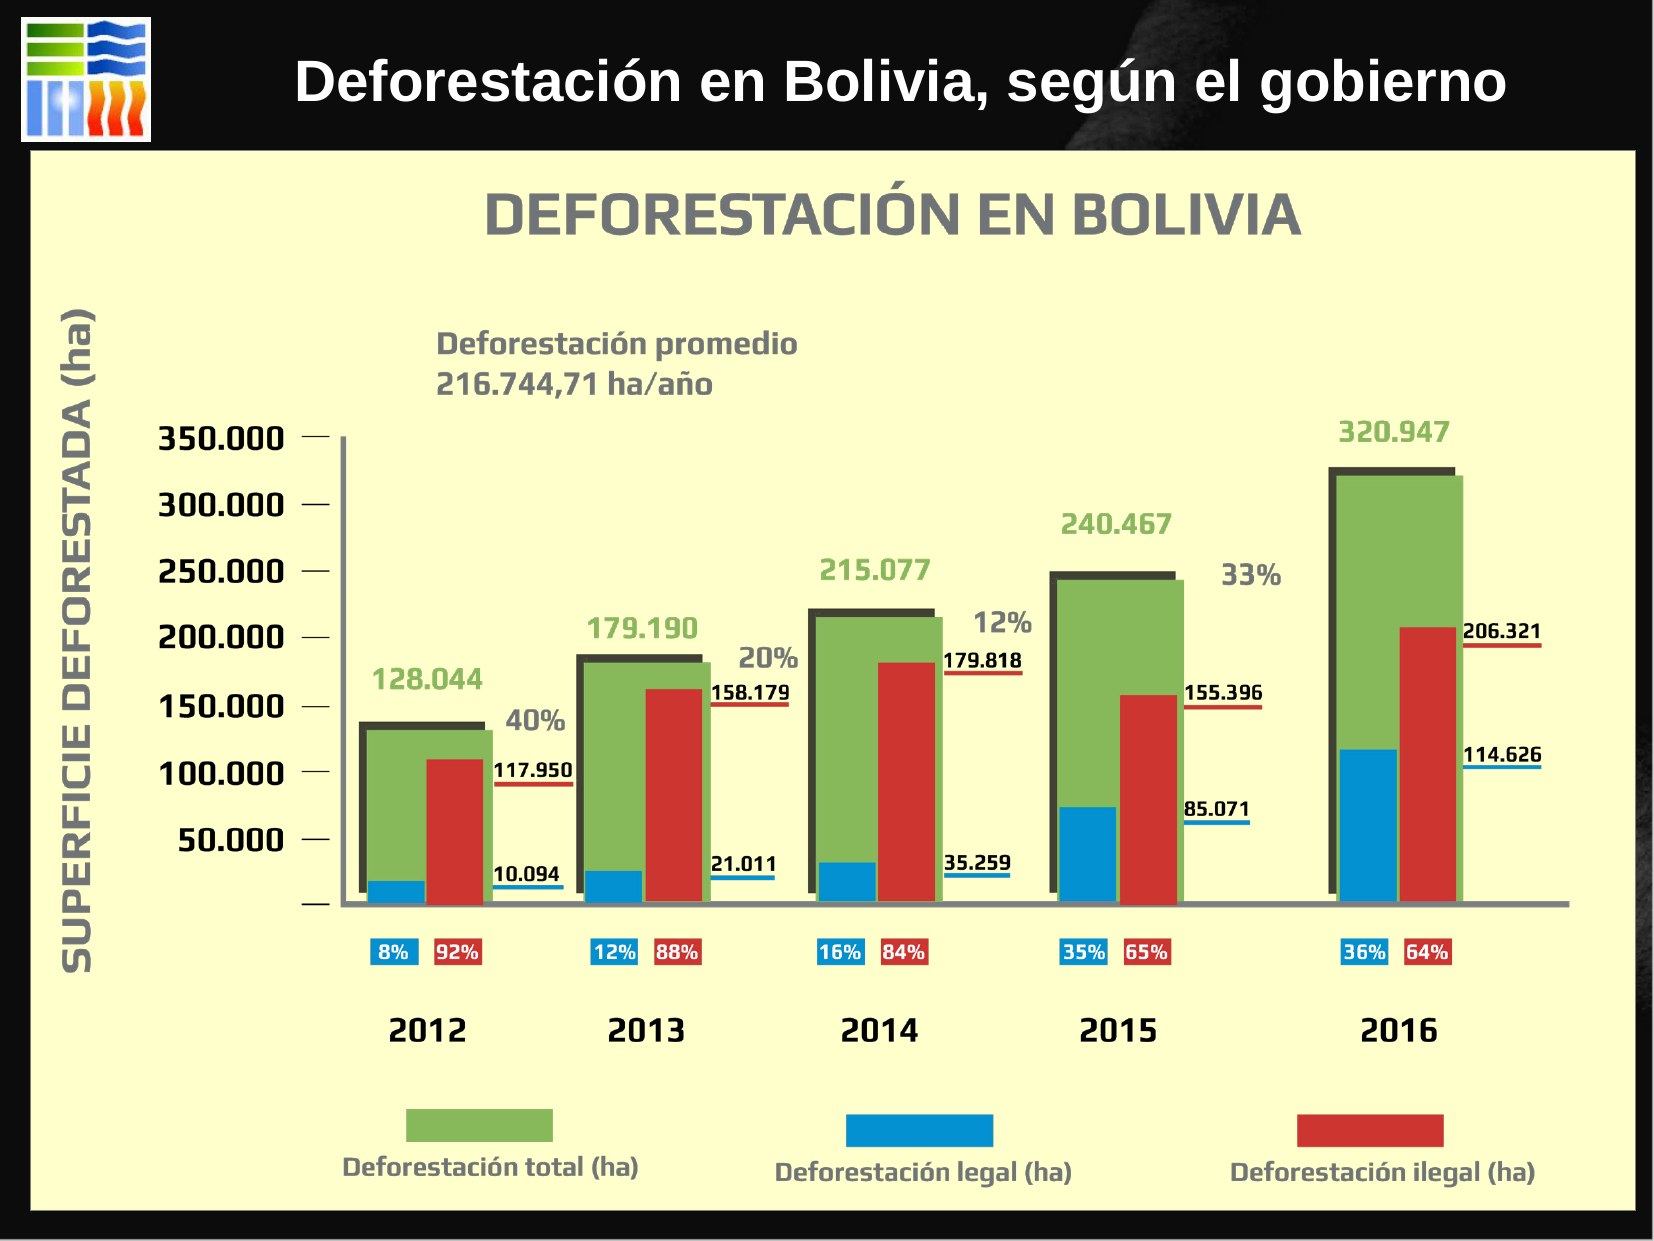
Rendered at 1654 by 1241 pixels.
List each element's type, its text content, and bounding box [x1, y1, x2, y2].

title Deforestación en Bolivia, según el gobierno [169, 0, 1635, 104]
picture [0, 0, 1654, 1241]
